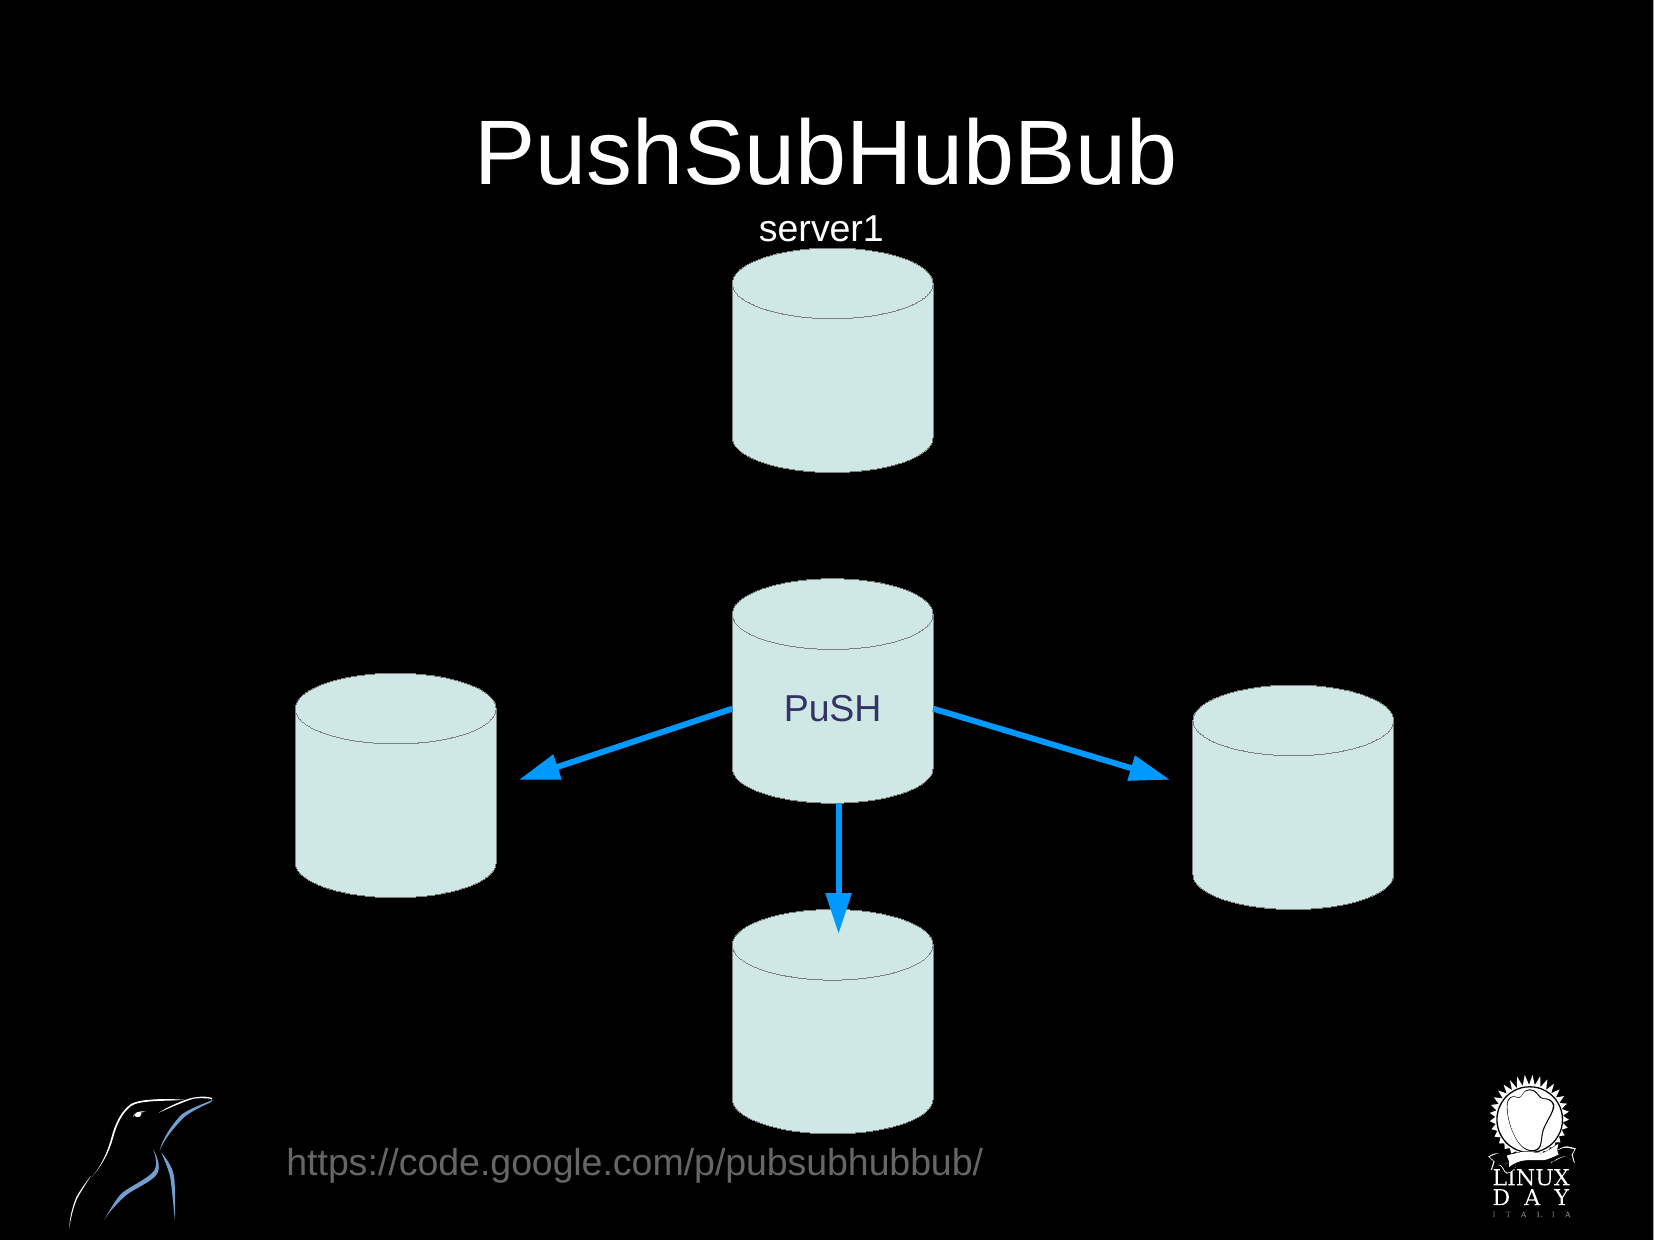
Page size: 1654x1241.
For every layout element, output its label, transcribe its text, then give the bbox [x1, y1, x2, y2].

text_box [295, 673, 497, 898]
text_box [1192, 685, 1394, 910]
text_box https://code.google.com/p/pubsubhubbub/ [271, 1133, 1441, 1191]
text_box [732, 257, 934, 473]
title PushSubHubBub [82, 49, 1571, 257]
text_box PuSH [732, 578, 934, 804]
text_box [732, 909, 934, 1134]
text_box server1 [744, 199, 970, 257]
